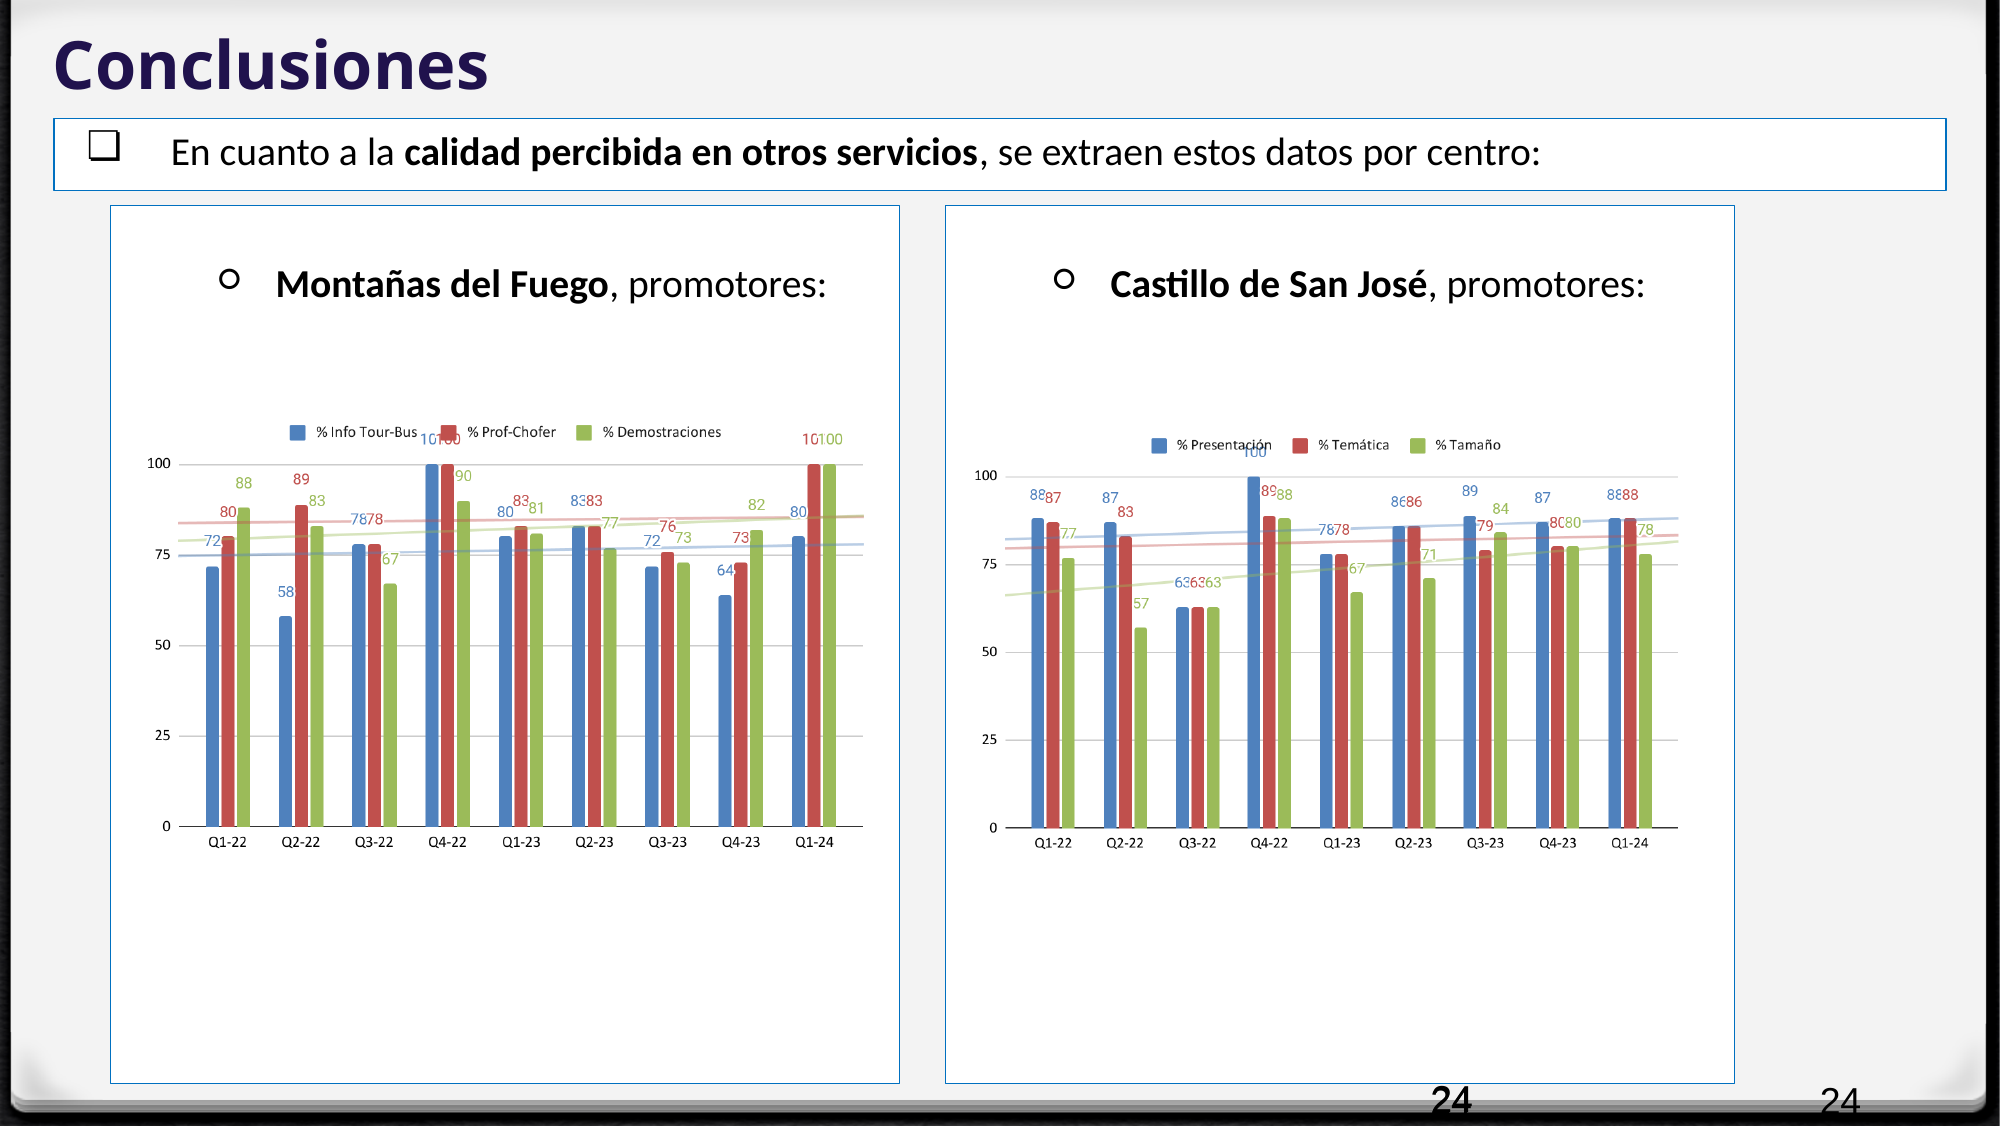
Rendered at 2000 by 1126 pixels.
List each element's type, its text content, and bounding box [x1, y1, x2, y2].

text_box En cuanto a la calidad percibida en otros servicios, se extraen estos datos por centro: [53, 118, 1947, 191]
text_box <number> [1412, 1069, 1880, 1126]
picture [951, 415, 1701, 874]
text_box Conclusiones [52, 0, 1945, 126]
text_box Montañas del Fuego, promotores: [110, 205, 900, 1084]
picture [0, 0, 2000, 1126]
text_box Castillo de San José, promotores: [945, 205, 1735, 1084]
